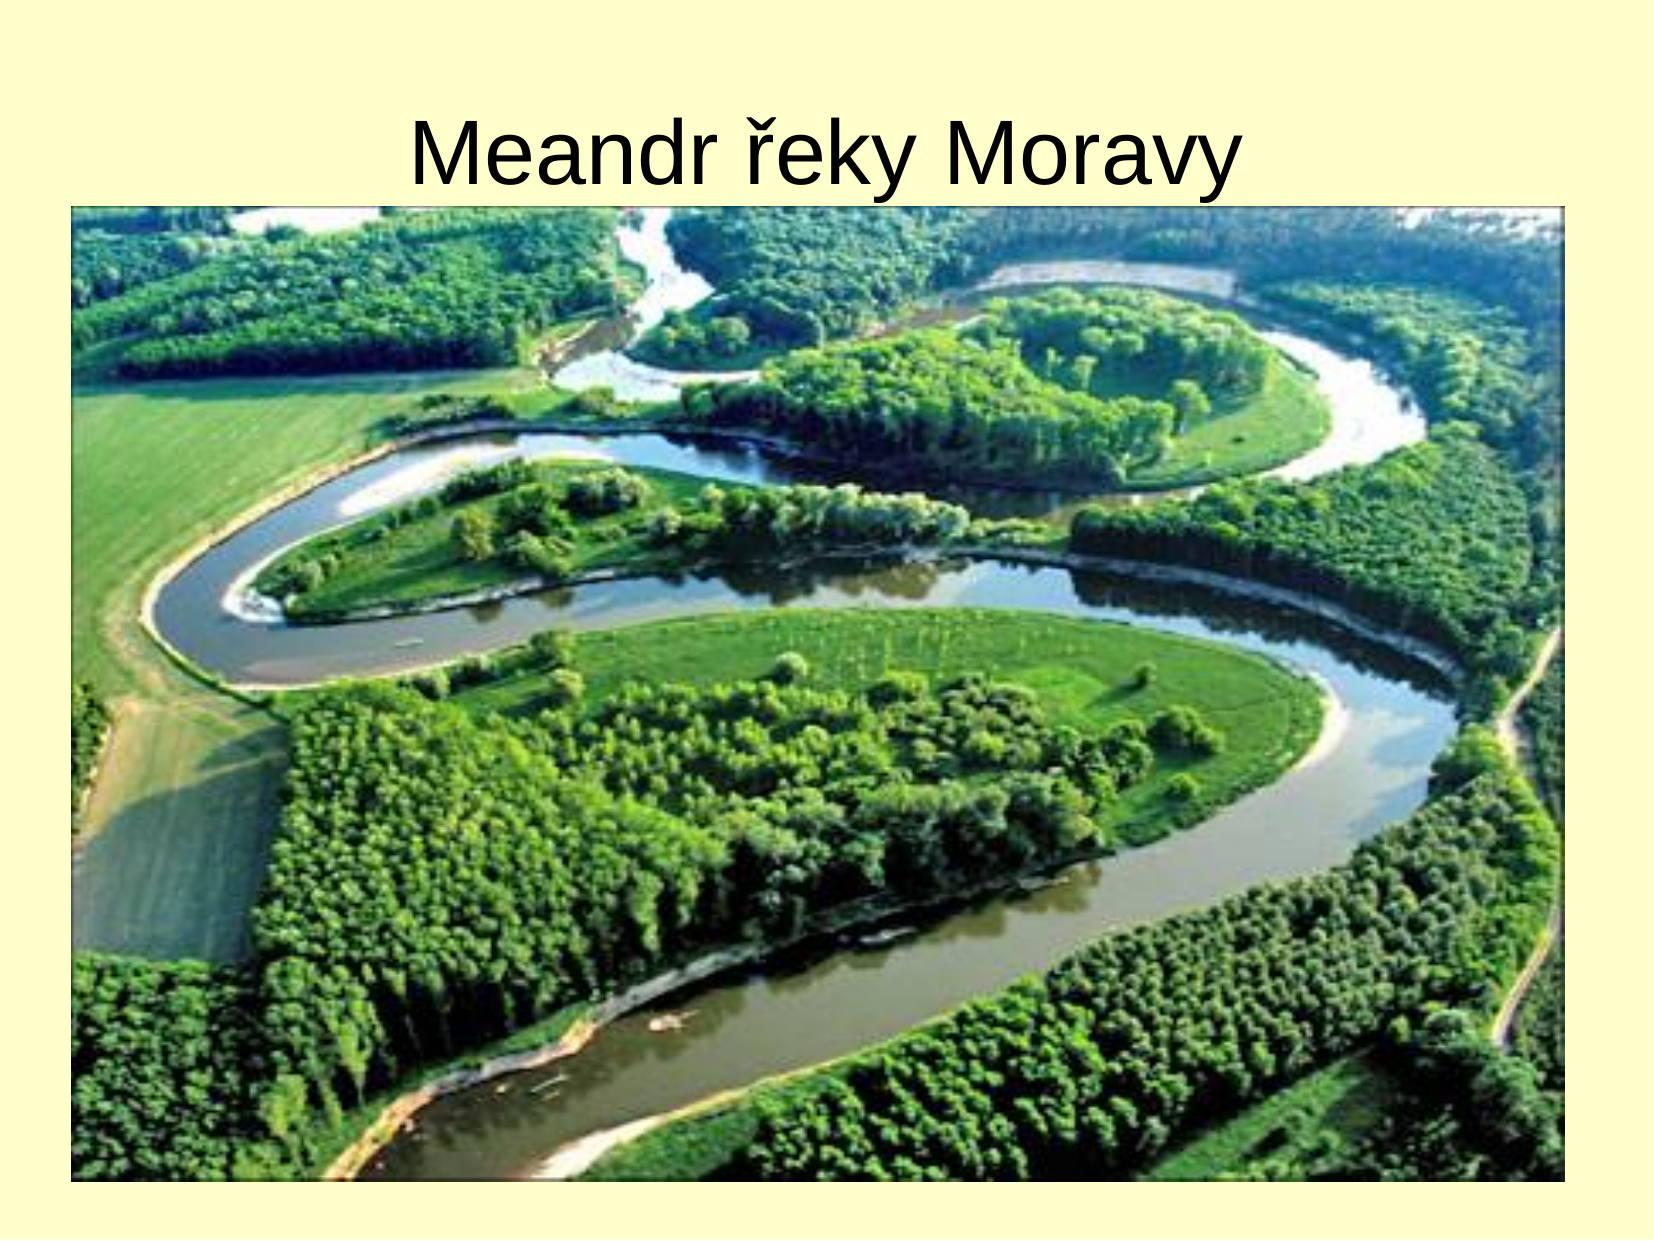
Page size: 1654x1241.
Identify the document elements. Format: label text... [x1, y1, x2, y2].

title Meandr řeky Moravy [82, 49, 1571, 257]
picture [71, 206, 1565, 1182]
